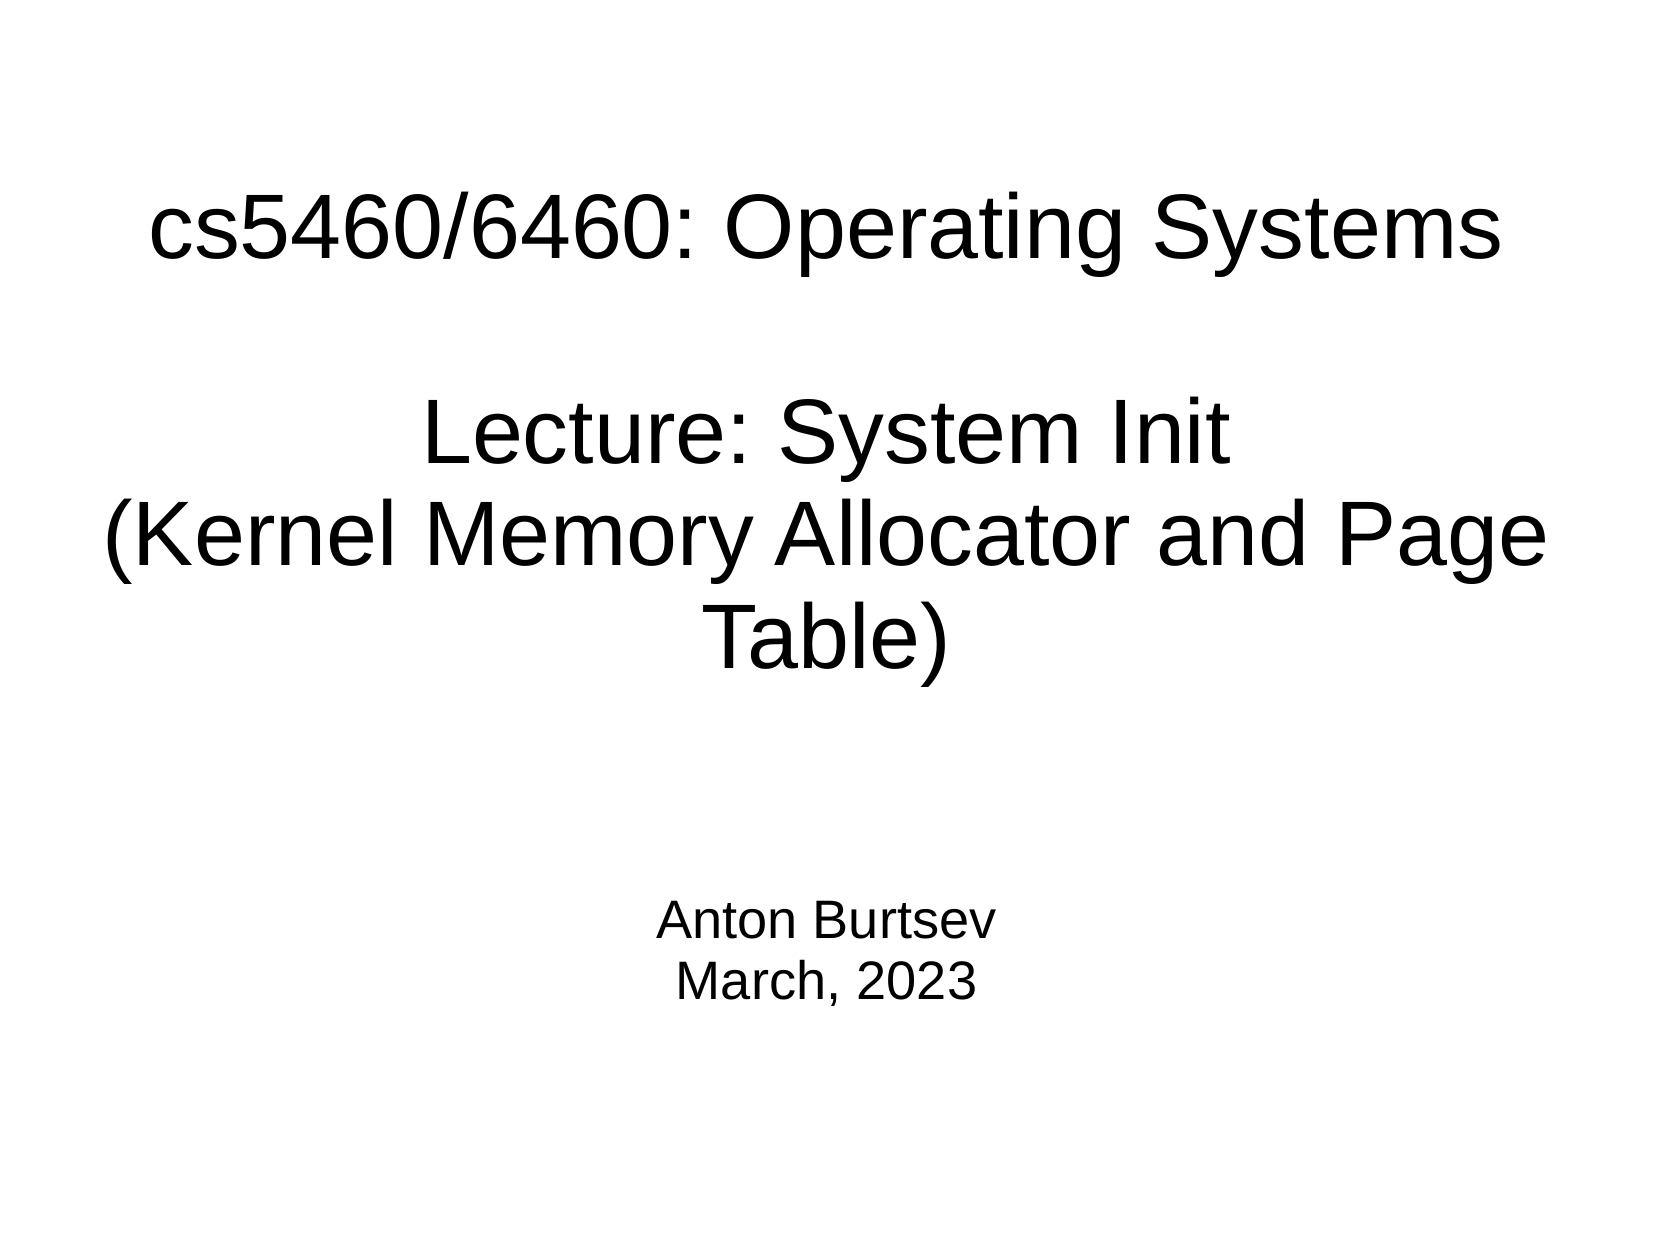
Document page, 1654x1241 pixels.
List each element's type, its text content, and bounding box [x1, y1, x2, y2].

subtitle Anton Burtsev March, 2023 [82, 637, 1571, 1109]
title cs5460/6460: Operating Systems Lecture: System Init (Kernel Memory Allocator and Page Table) [82, 113, 1571, 637]
